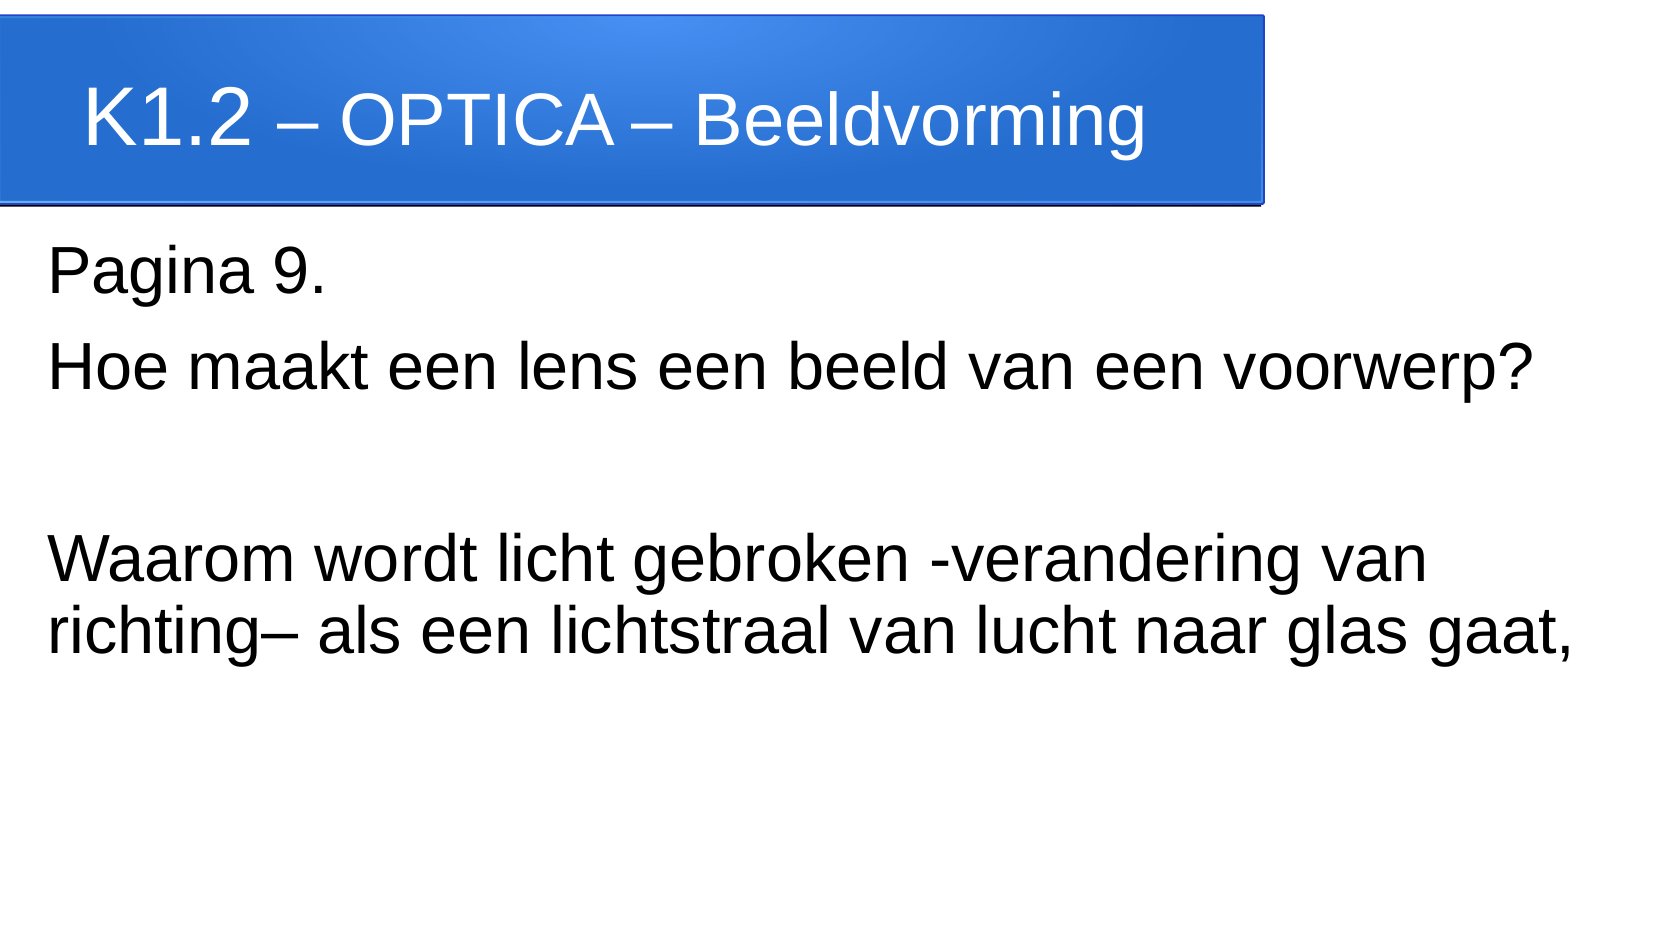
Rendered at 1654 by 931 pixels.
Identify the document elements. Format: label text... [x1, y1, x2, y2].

title K1.2 – OPTICA – Beeldvorming [82, 35, 1235, 189]
subtitle Pagina 9. Hoe maakt een lens een beeld van een voorwerp? Waarom wordt licht gebroken -verandering van richting– als een lichtstraal van lucht naar glas gaat, [47, 236, 1607, 922]
